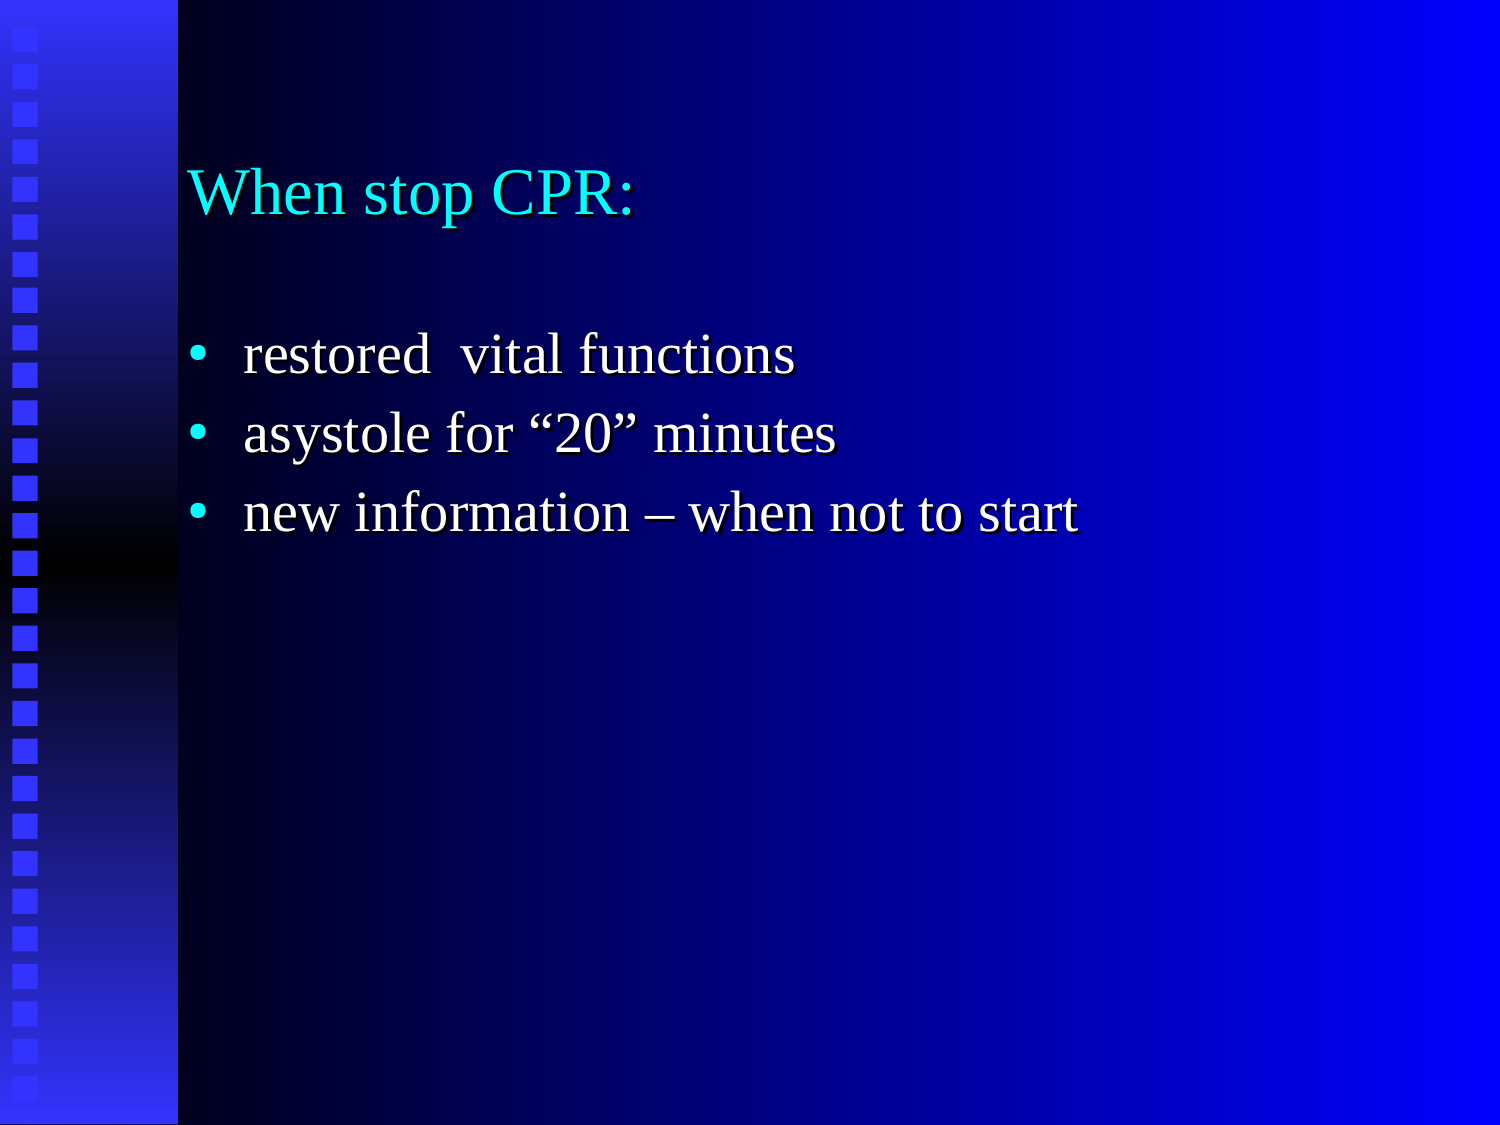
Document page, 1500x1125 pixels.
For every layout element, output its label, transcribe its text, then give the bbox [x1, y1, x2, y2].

list restored vital functions asystole for “20” minutes new information – when not to start [187, 324, 1463, 1001]
title When stop CPR: [187, 99, 1463, 288]
